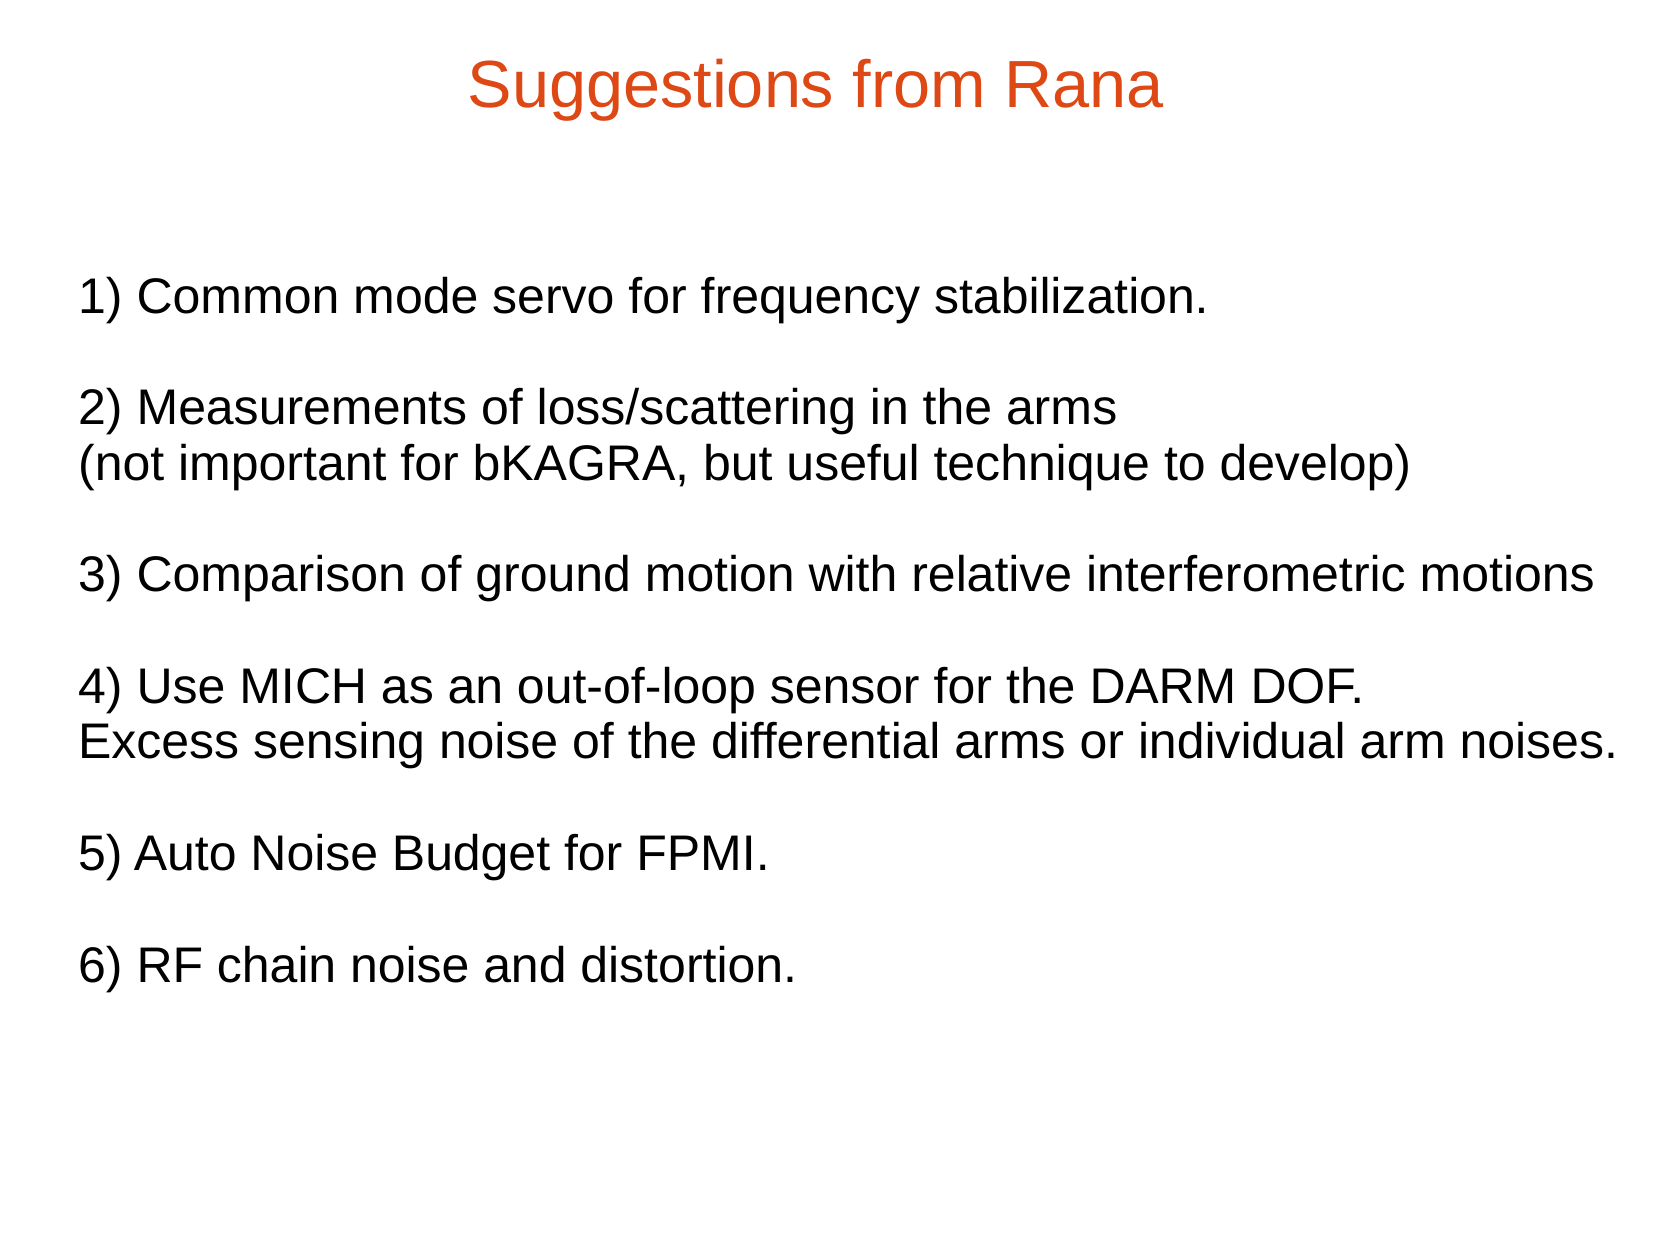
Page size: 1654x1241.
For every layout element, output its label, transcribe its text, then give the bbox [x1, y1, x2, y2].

text_box Suggestions from Rana [453, 39, 1182, 130]
text_box 1) Common mode servo for frequency stabilization. 2) Measurements of loss/scattering in the arms (not important for bKAGRA, but useful technique to develop) 3) Comparison of ground motion with relative interferometric motions 4) Use MICH as an out-of-loop sensor for the DARM DOF. Excess sensing noise of the differential arms or individual arm noises. 5) Auto Noise Budget for FPMI. 6) RF chain noise and distortion. [63, 260, 1634, 1078]
